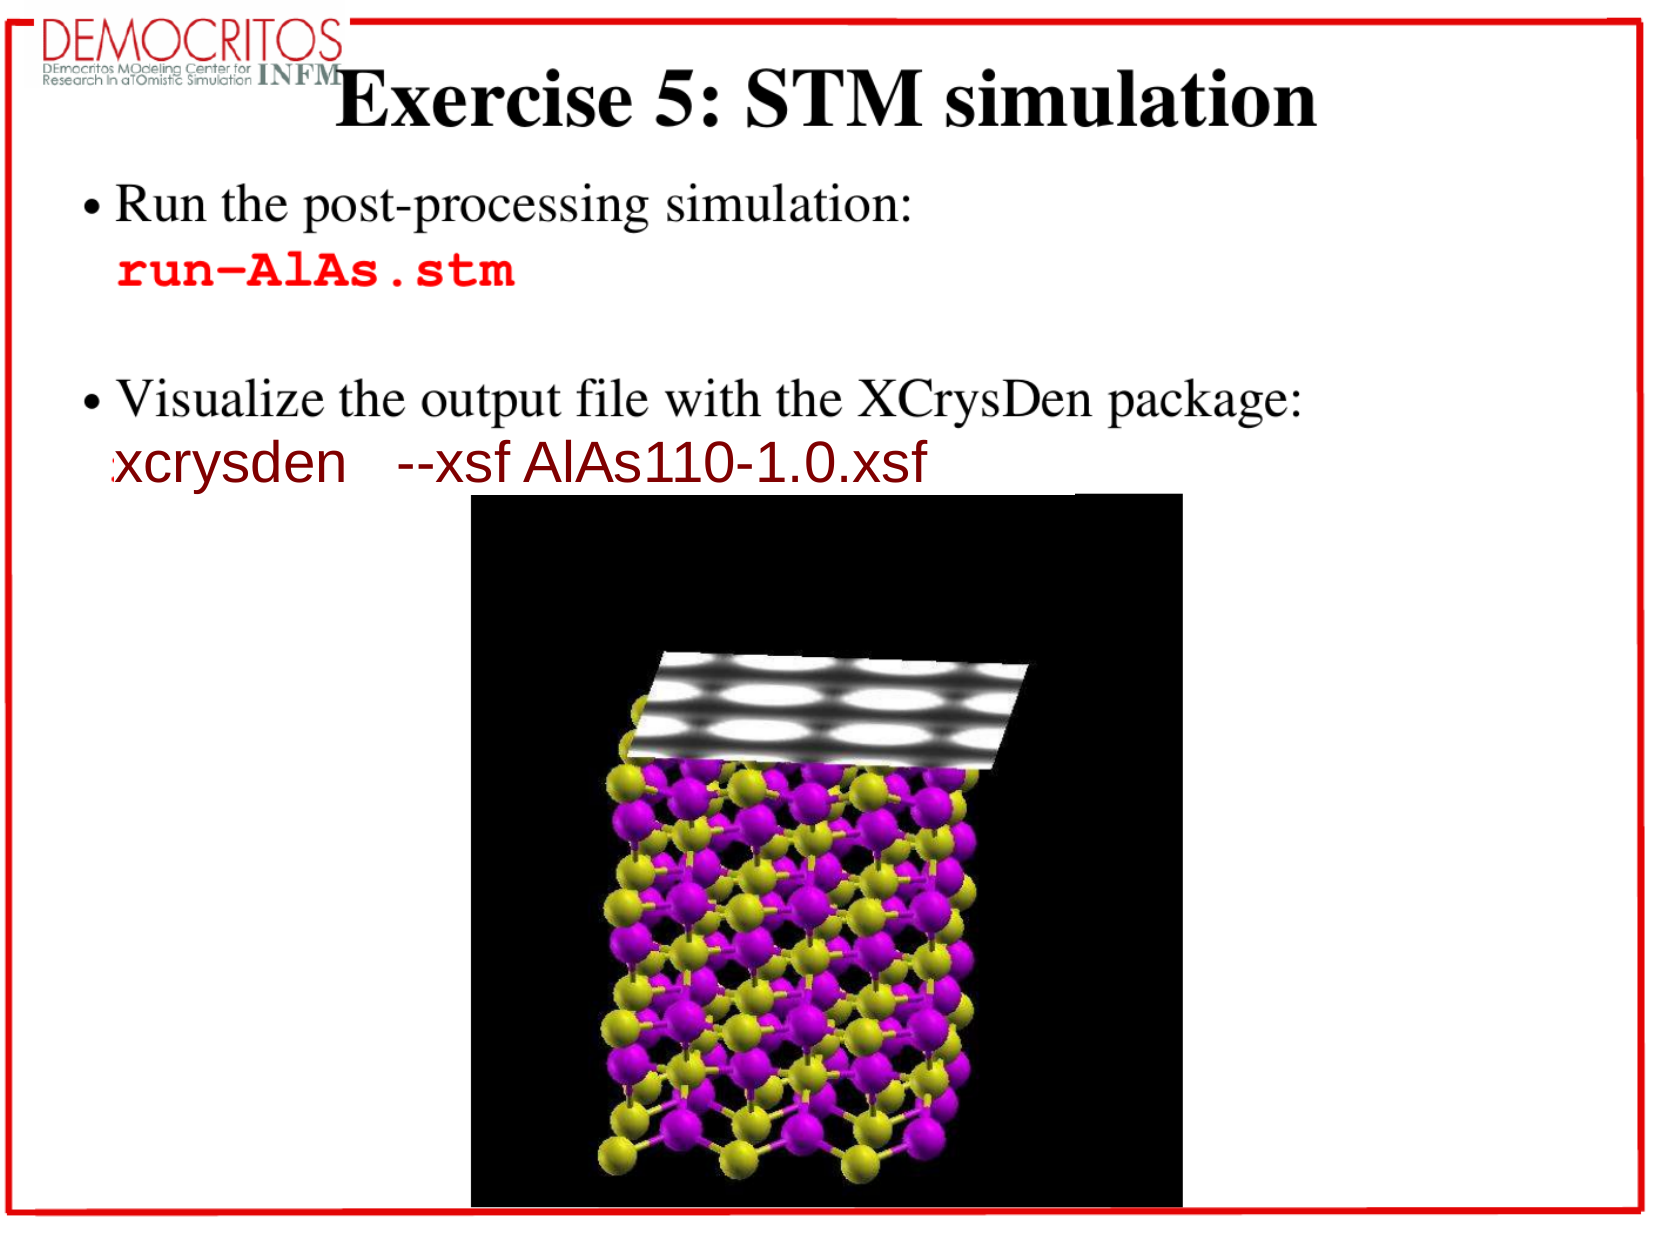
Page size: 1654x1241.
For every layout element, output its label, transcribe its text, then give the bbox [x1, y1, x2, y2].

text_box xcrysden --xsf AlAs110-1.0.xsf [99, 422, 1105, 568]
picture [0, 0, 1654, 1239]
